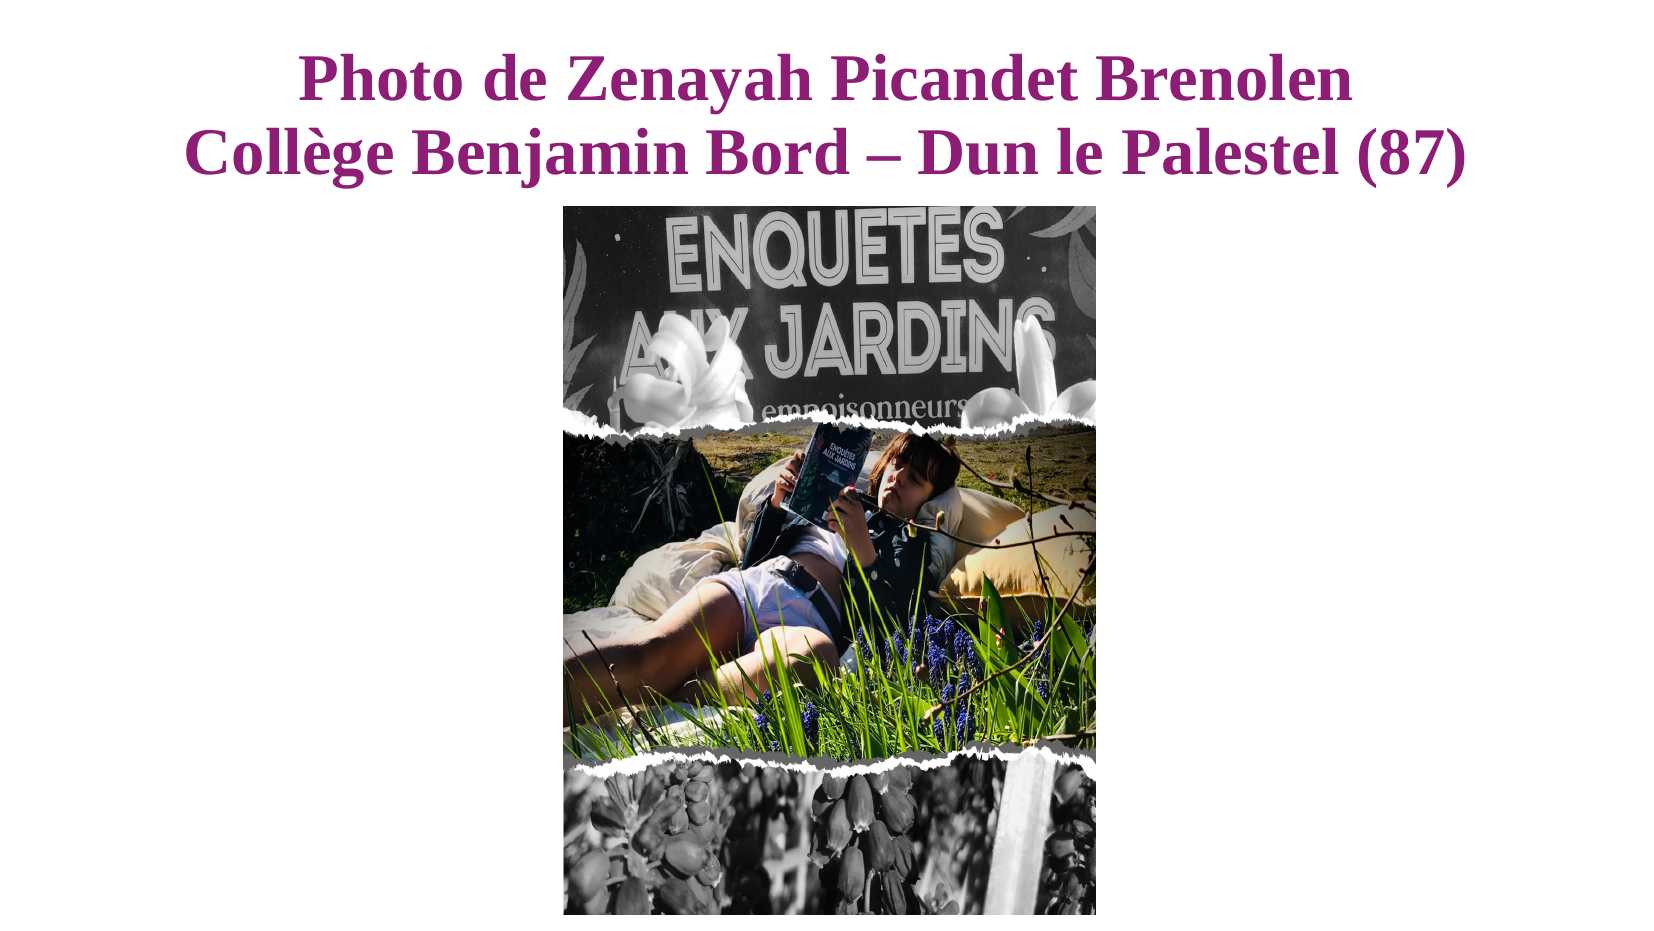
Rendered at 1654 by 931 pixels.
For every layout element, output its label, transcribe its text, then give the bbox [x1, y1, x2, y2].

picture [563, 206, 1096, 916]
title Photo de Zenayah Picandet Brenolen Collège Benjamin Bord – Dun le Palestel (87) [82, 37, 1571, 193]
